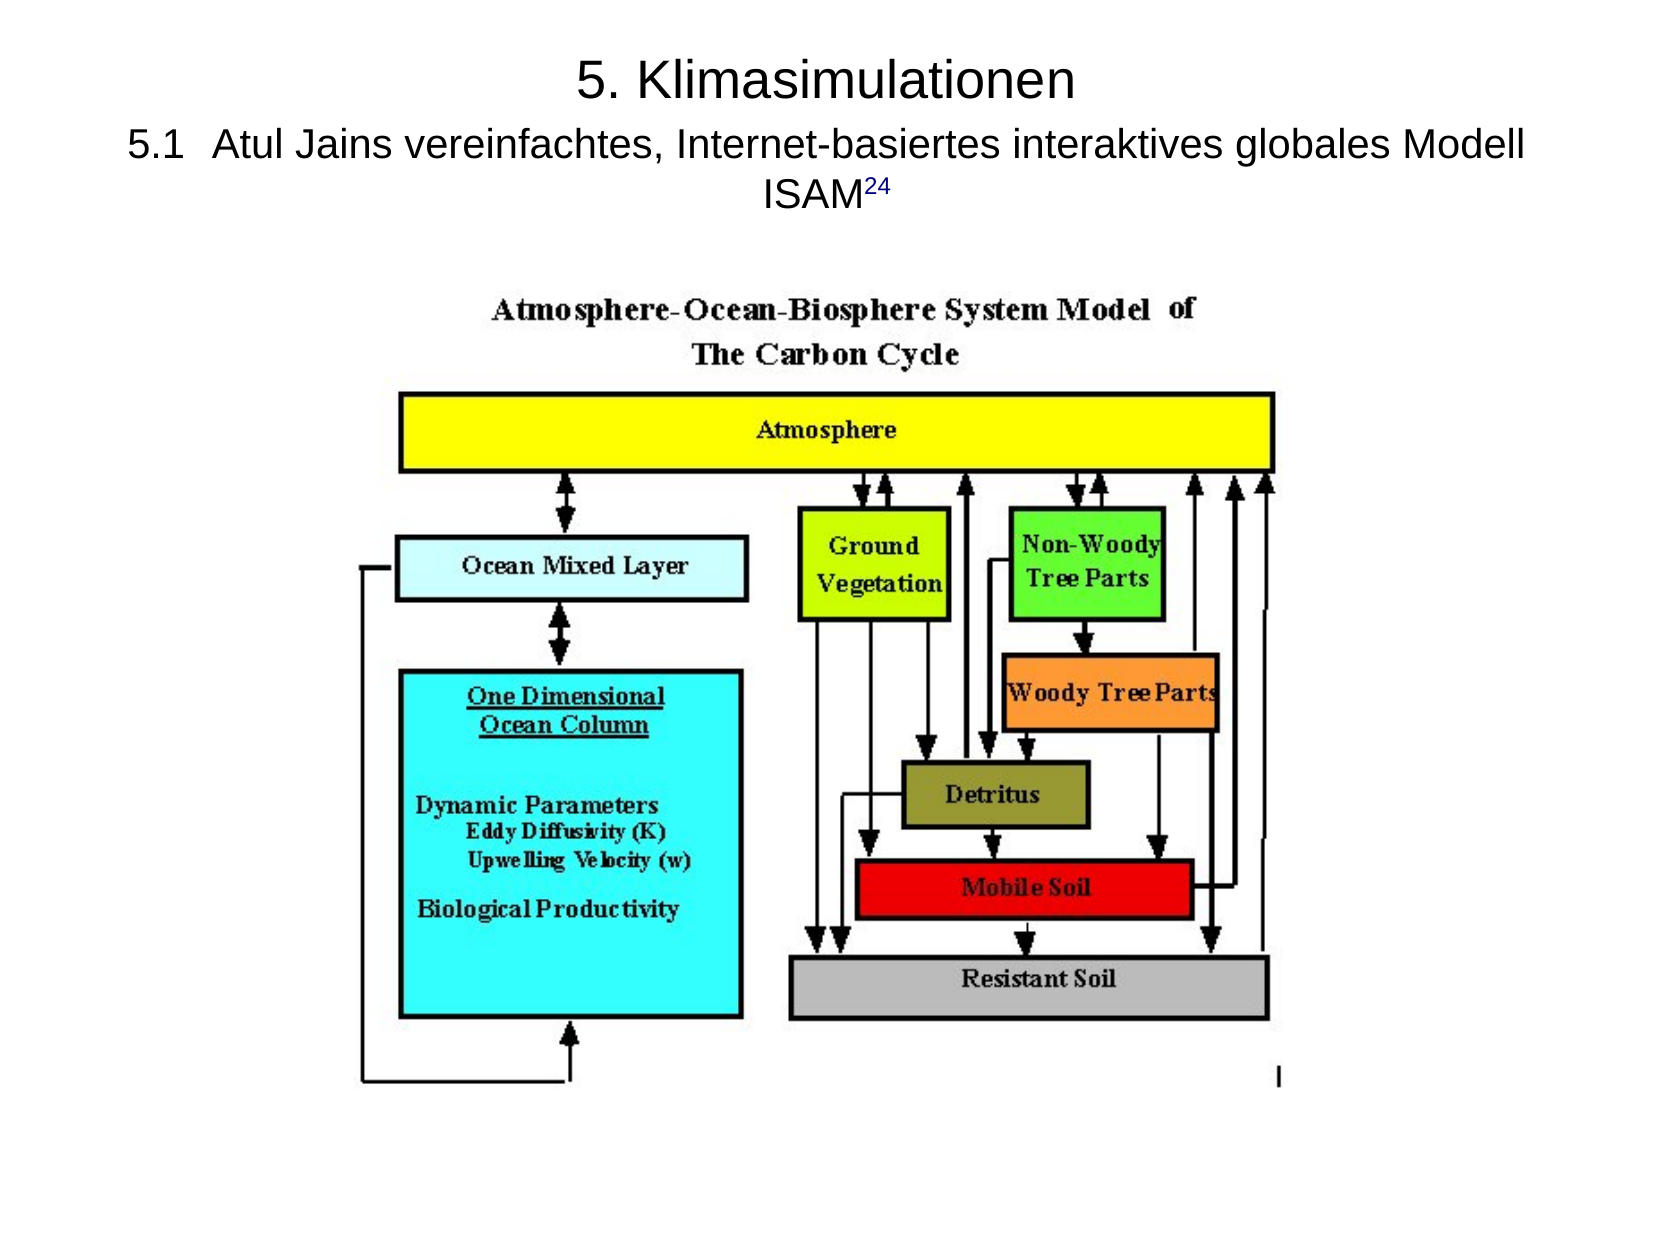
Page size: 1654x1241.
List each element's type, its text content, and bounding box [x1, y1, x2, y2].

picture [354, 290, 1299, 1109]
title 5. Klimasimulationen 5.1 Atul Jains vereinfachtes, Internet-basiertes interaktives globales Modell ISAM24 [82, 49, 1571, 257]
